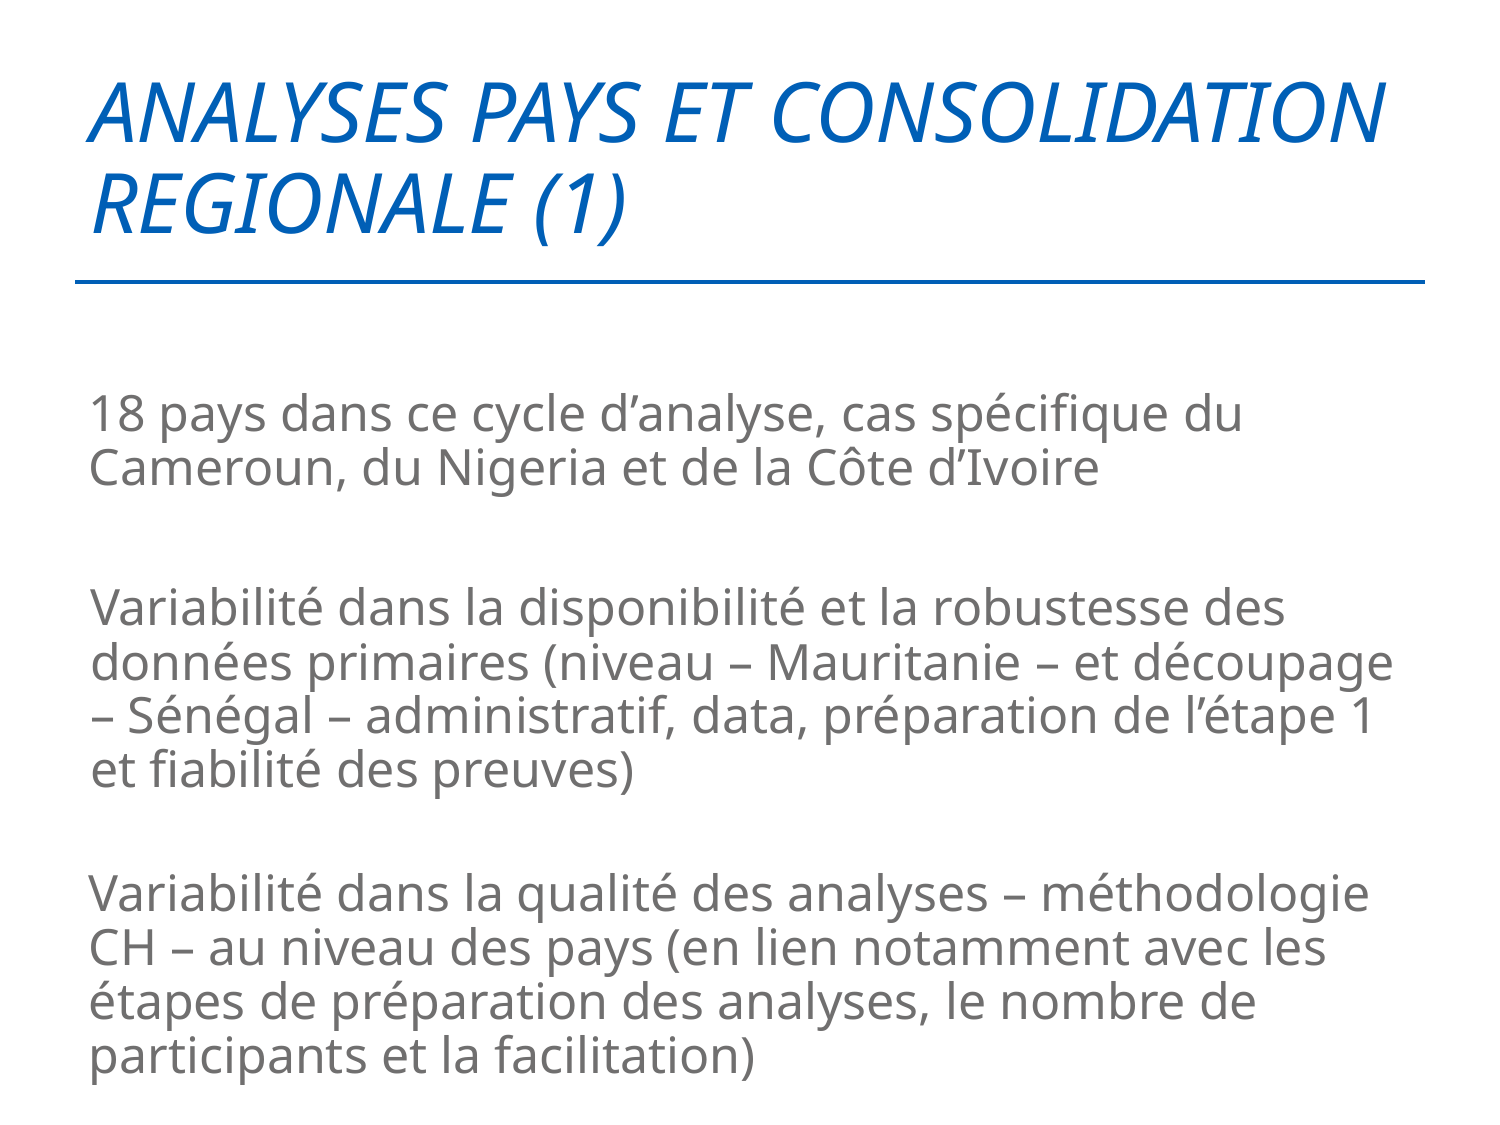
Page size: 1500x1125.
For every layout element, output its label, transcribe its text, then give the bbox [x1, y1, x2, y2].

text_box 18 pays dans ce cycle d’analyse, cas spécifique du Cameroun, du Nigeria et de la Côte d’Ivoire [73, 380, 1424, 499]
text_box Variabilité dans la qualité des analyses – méthodologie CH – au niveau des pays (en lien notamment avec les étapes de préparation des analyses, le nombre de participants et la facilitation) [73, 861, 1424, 1081]
list Variabilité dans la disponibilité et la robustesse des données primaires (niveau – Mauritanie – et découpage – Sénégal – administratif, data, préparation de l’étape 1 et fiabilité des preuves) [75, 575, 1426, 811]
title ANALYSES PAYS ET CONSOLIDATION REGIONALE (1) [75, 59, 1426, 278]
